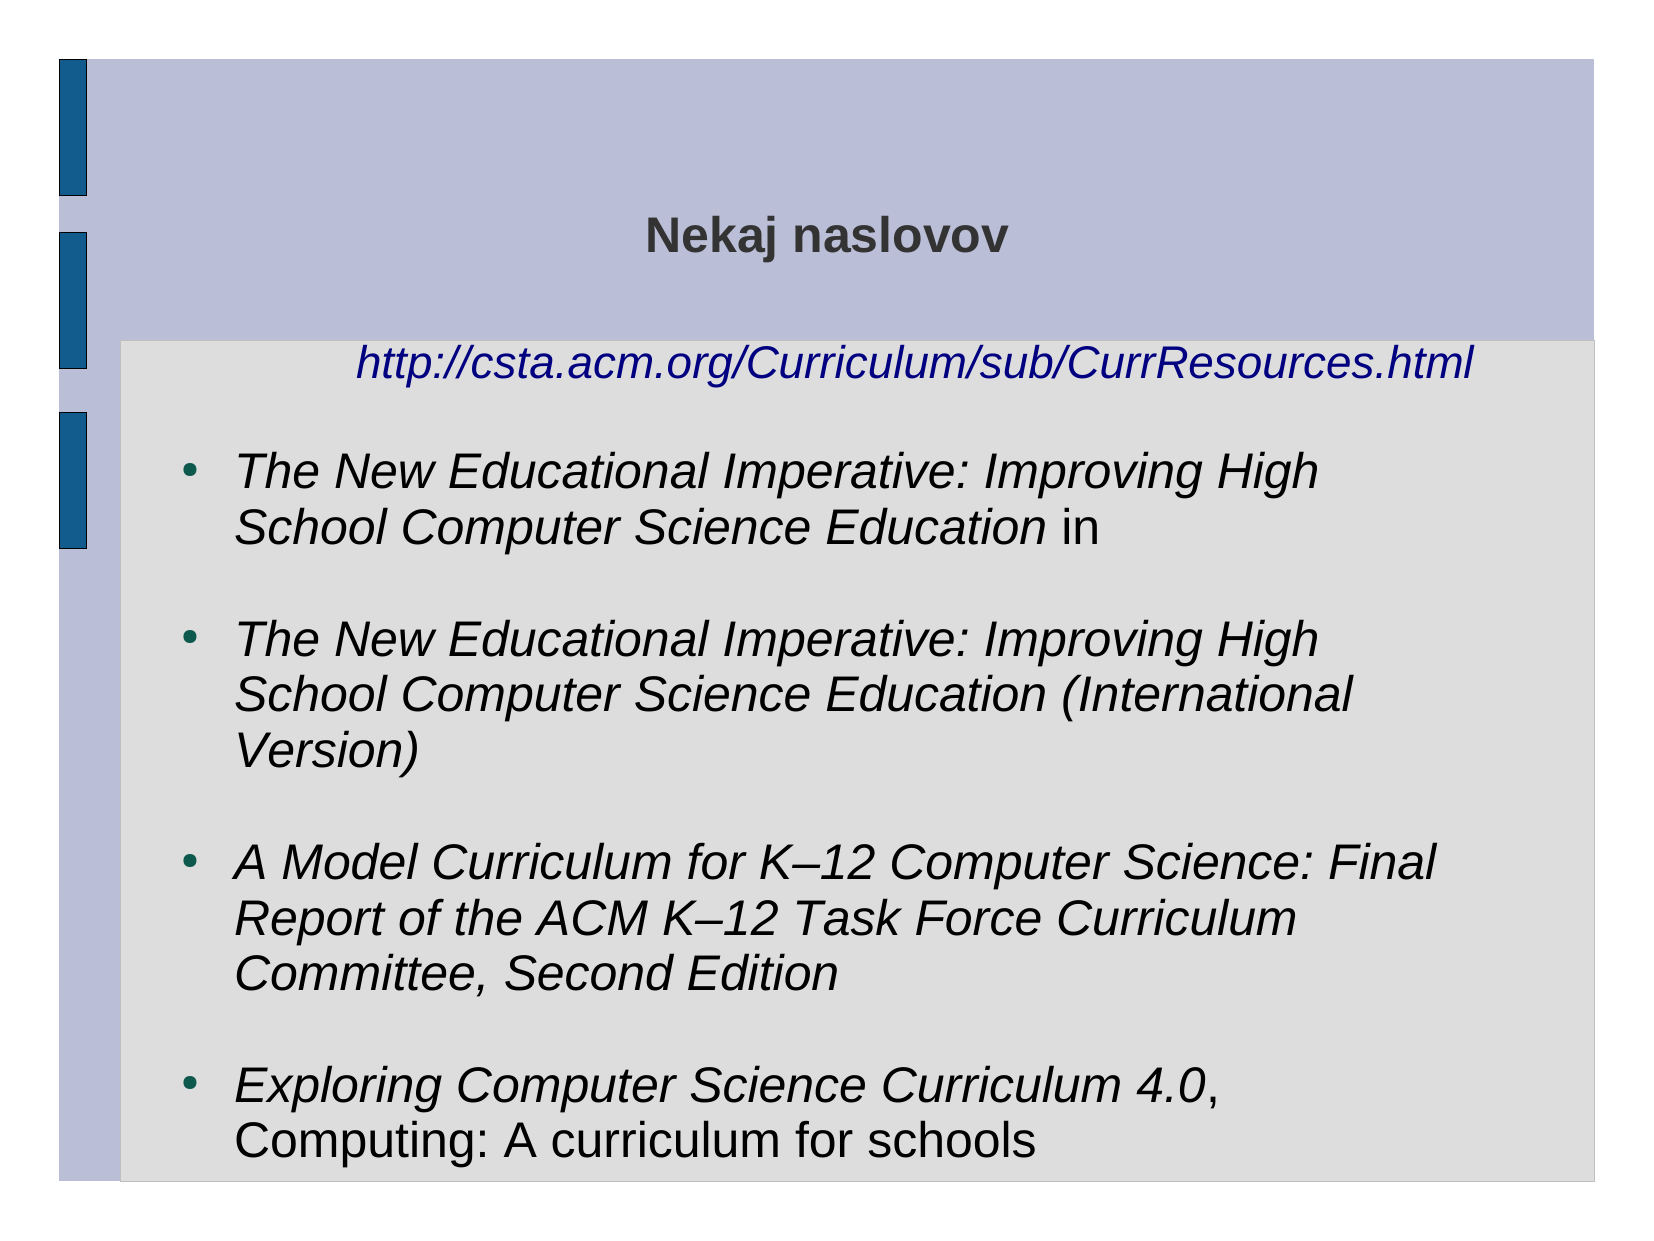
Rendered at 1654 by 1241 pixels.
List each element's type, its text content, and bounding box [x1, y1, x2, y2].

title Nekaj naslovov [171, 141, 1484, 329]
list http://csta.acm.org/Curriculum/sub/CurrResources.html The New Educational Imperative: Improving High School Computer Science Education in The New Educational Imperative: Improving High School Computer Science Education (International Version) A Model Curriculum for K–12 Computer Science: Final Report of the ACM K–12 Task Force Curriculum Committee, Second Edition Exploring Computer Science Curriculum 4.0, Computing: A curriculum for schools [163, 336, 1475, 1169]
